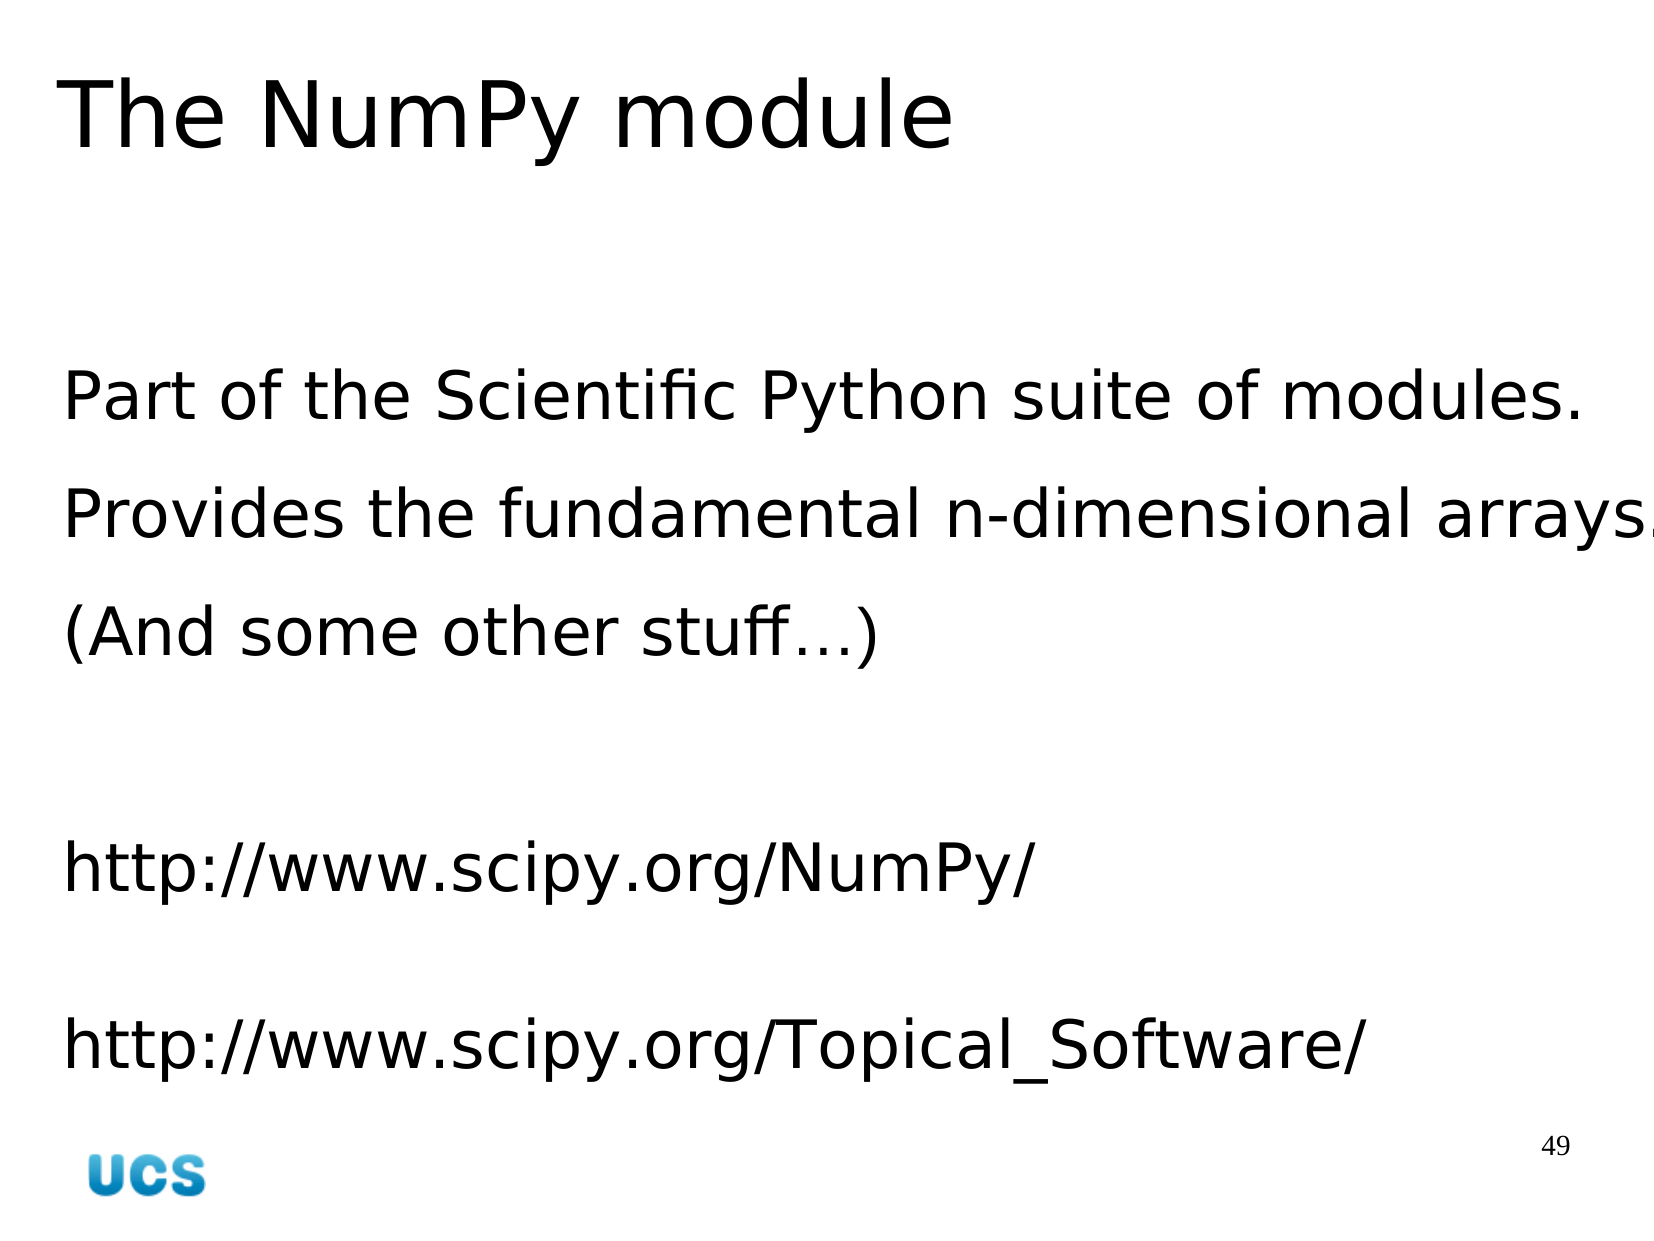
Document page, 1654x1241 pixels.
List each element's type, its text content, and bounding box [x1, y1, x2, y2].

text_box Part of the Scientific Python suite of modules. [59, 354, 1591, 439]
text_box The NumPy module [54, 59, 961, 173]
text_box http://www.scipy.org/NumPy/ [59, 826, 1040, 911]
text_box (And some other stuff…) [59, 590, 884, 675]
text_box Provides the fundamental n-dimensional arrays. [59, 472, 1654, 557]
text_box http://www.scipy.org/Topical_Software/ [59, 1003, 1372, 1088]
picture [88, 1153, 206, 1198]
